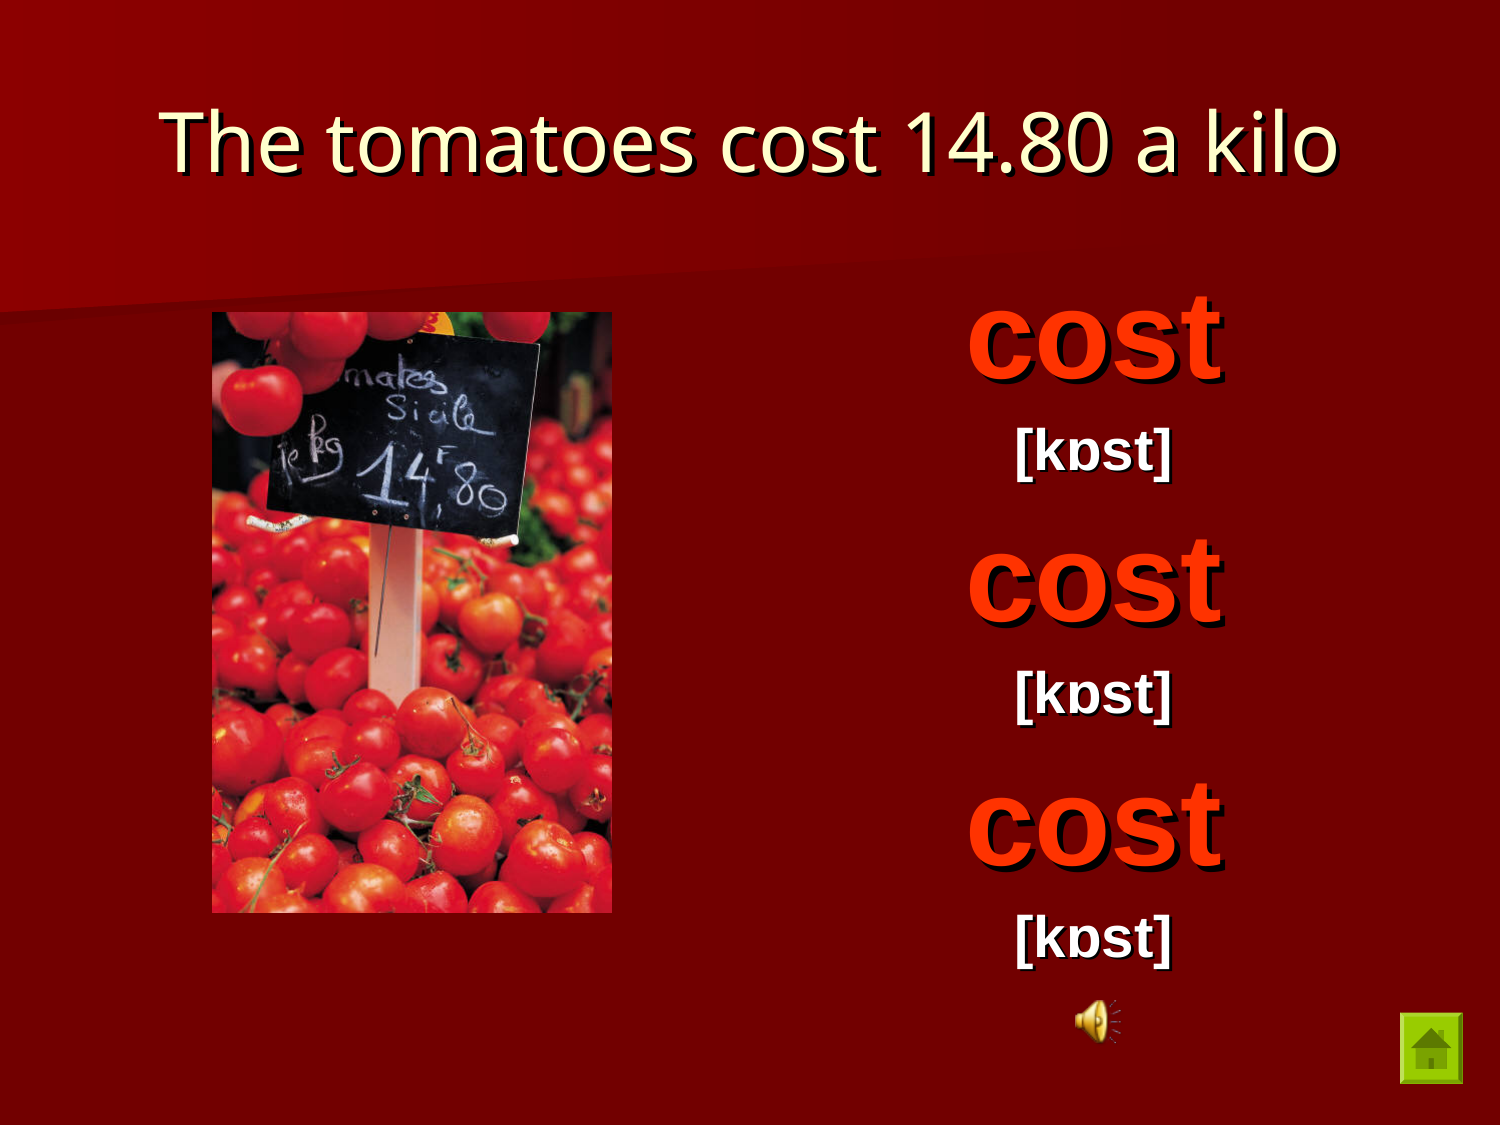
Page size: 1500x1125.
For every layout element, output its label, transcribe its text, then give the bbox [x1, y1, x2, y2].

text_box [1401, 1012, 1463, 1084]
picture [1074, 999, 1126, 1051]
picture [212, 312, 612, 913]
title The tomatoes cost 14.80 a kilo [75, 45, 1426, 233]
list cost [kɒst] cost [kɒst] cost [kɒst] [762, 262, 1426, 1000]
